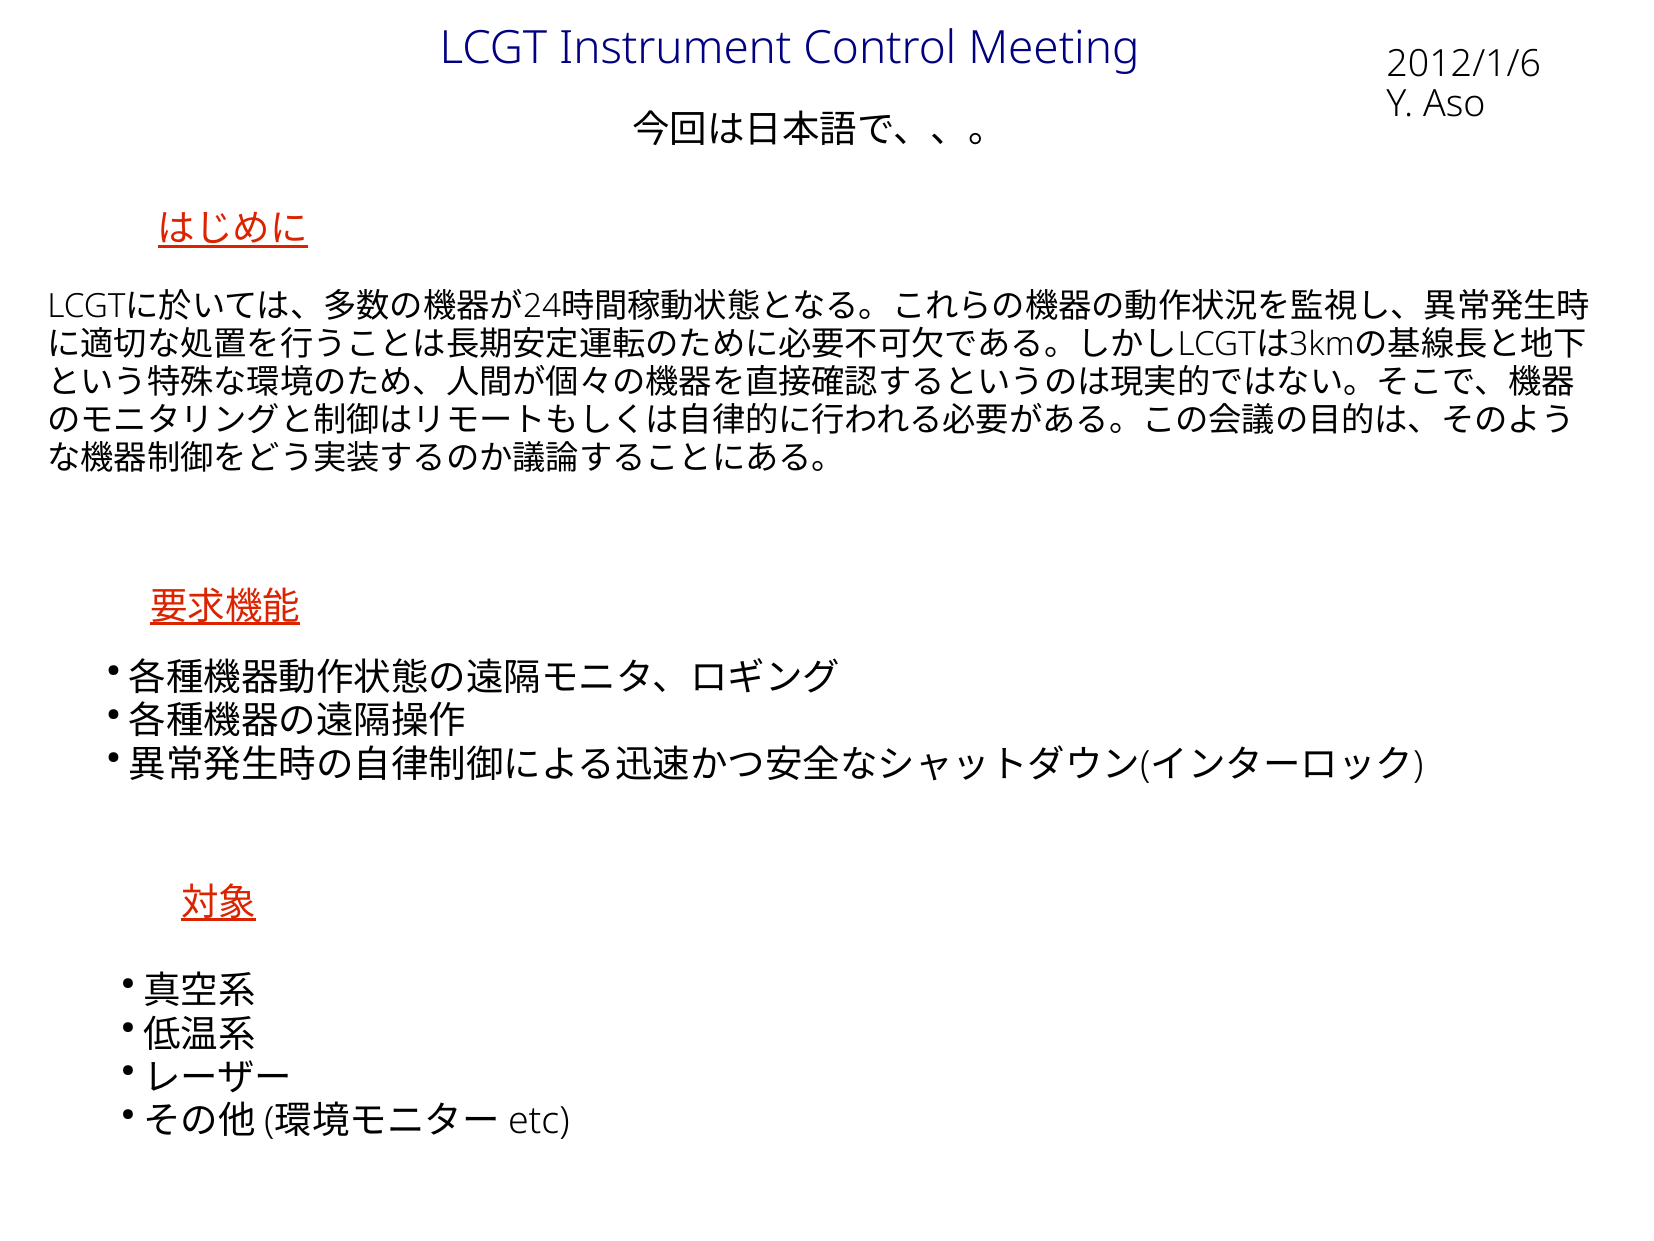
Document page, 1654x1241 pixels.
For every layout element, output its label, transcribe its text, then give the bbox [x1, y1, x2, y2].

text_box 対象 [166, 873, 272, 945]
text_box LCGT Instrument Control Meeting [424, 16, 1229, 101]
text_box 要求機能 [135, 577, 317, 648]
text_box 真空系 低温系 レーザー その他 (環境モニター etc) [106, 961, 613, 1168]
text_box 2012/1/6 Y. Aso [1371, 36, 1586, 153]
text_box はじめに [142, 199, 324, 271]
text_box LCGTに於いては、多数の機器が24時間稼動状態となる。これらの機器の動作状況を監視し、異常発生時に適切な処置を行うことは長期安定運転のために必要不可欠である。しかしLCGTは3kmの基線長と地下という特殊な環境のため、人間が個々の機器を直接確認するというのは現実的ではない。そこで、機器のモニタリングと制御はリモートもしくは自律的に行われる必要がある。この会議の目的は、そのような機器制御をどう実装するのか議論することにある。 [32, 279, 1621, 502]
text_box 今回は日本語で、、。 [617, 100, 1025, 172]
text_box 各種機器動作状態の遠隔モニタ、ロギング 各種機器の遠隔操作 異常発生時の自律制御による迅速かつ安全なシャットダウン(インターロック) [92, 648, 1459, 810]
